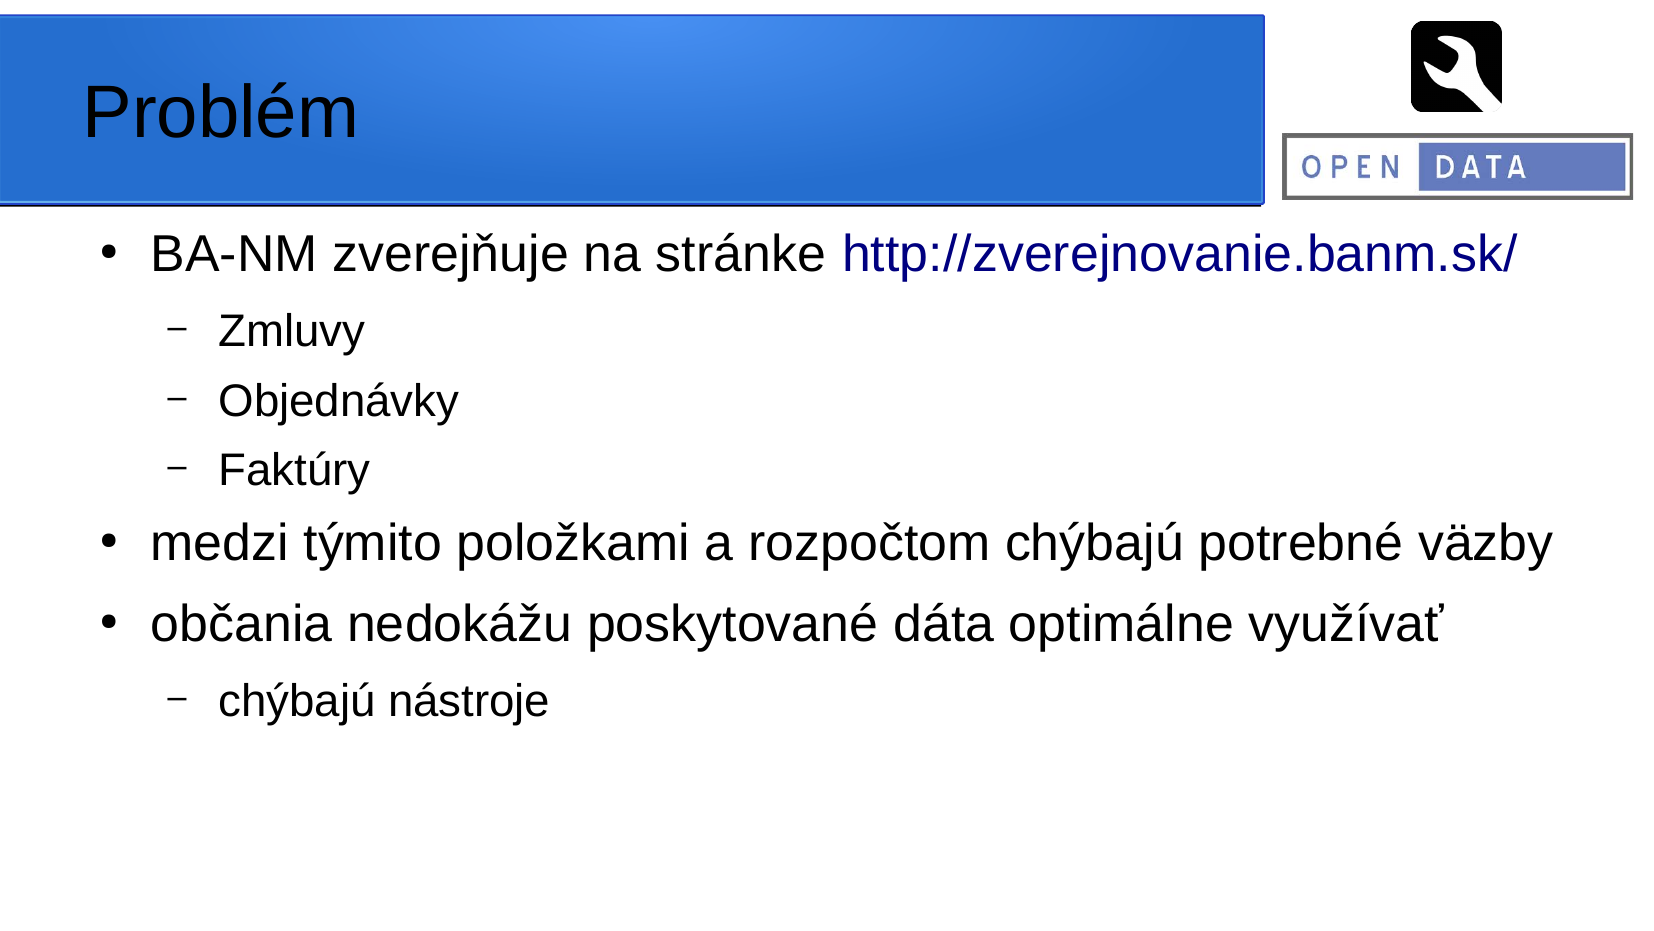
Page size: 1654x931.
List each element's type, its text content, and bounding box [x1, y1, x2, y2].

list BA-NM zverejňuje na stránke http://zverejnovanie.banm.sk/ Zmluvy Objednávky Faktúry medzi týmito položkami a rozpočtom chýbajú potrebné väzby občania nedokážu poskytované dáta optimálne využívať chýbajú nástroje [82, 224, 1571, 764]
title Problém [82, 35, 1235, 189]
picture [1282, 133, 1634, 200]
picture [1411, 21, 1502, 112]
